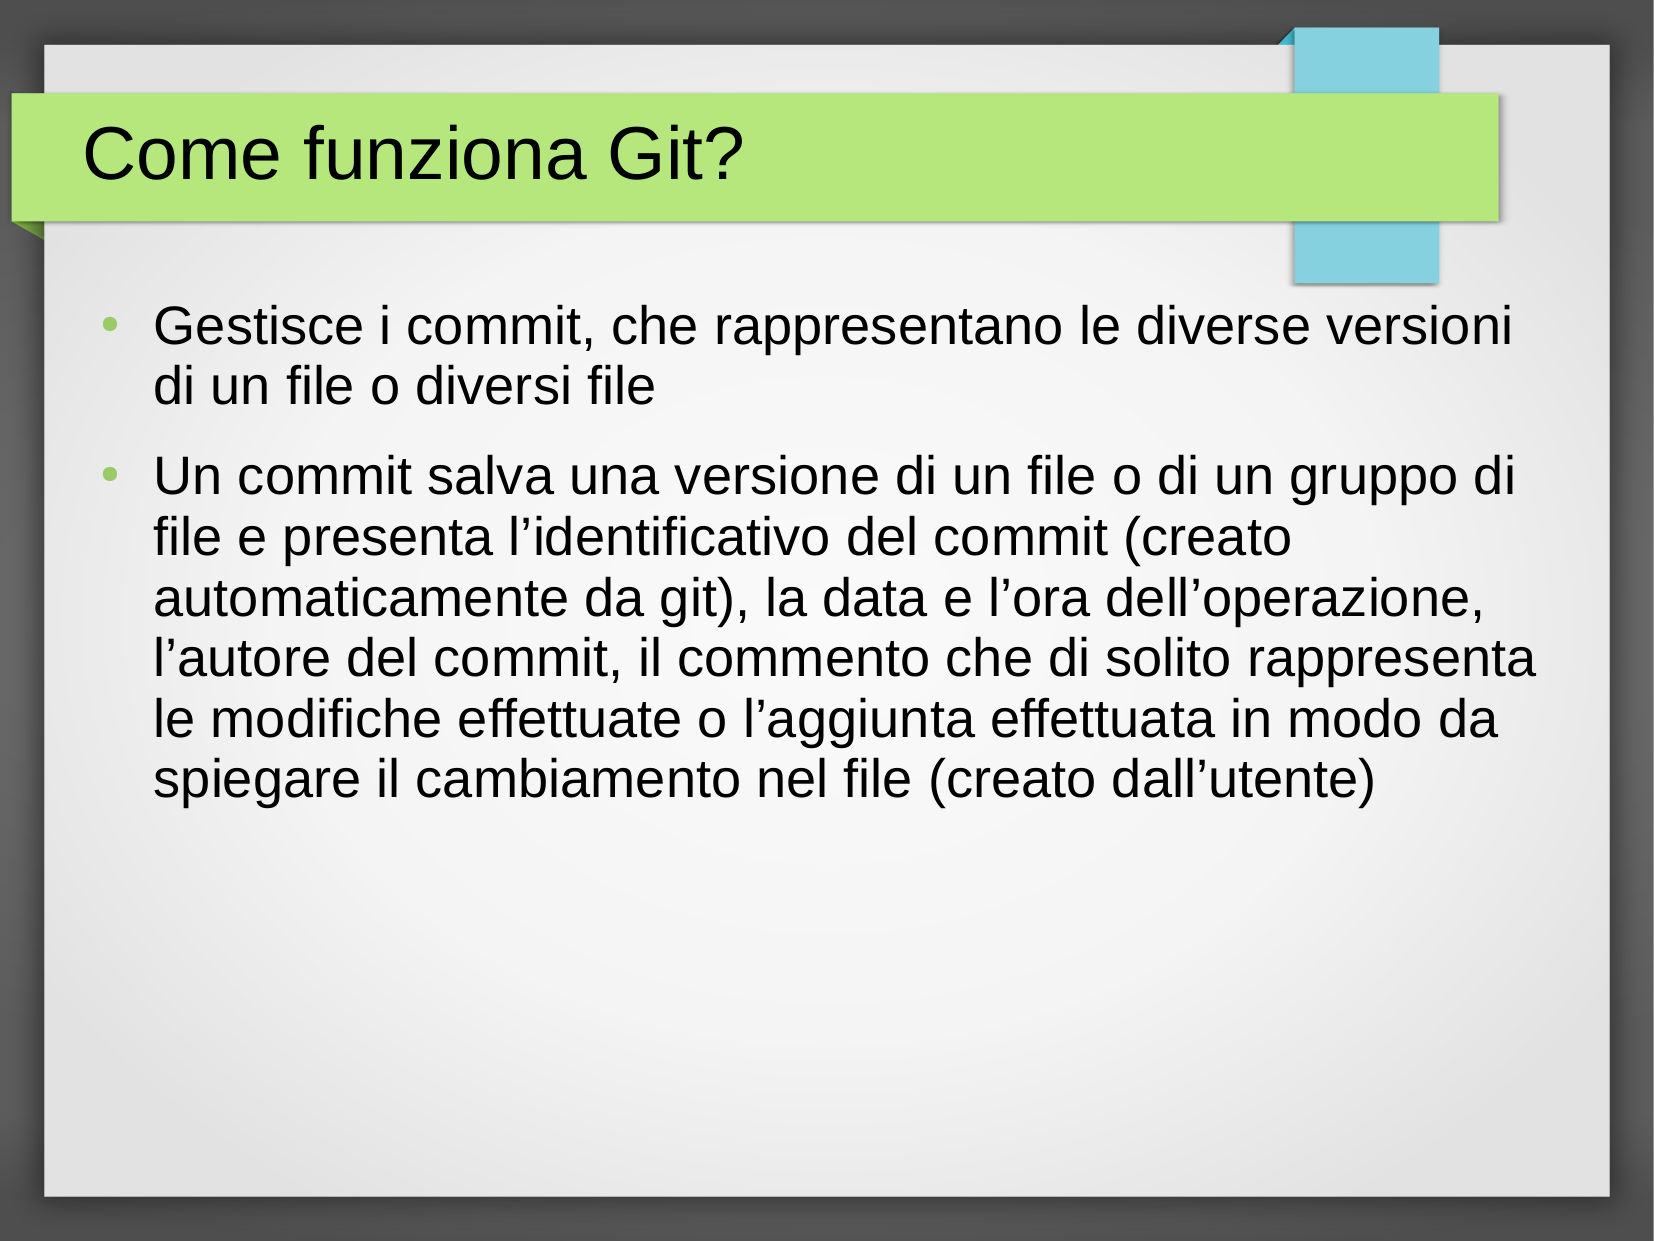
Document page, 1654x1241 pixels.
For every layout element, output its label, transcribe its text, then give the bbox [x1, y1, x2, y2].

picture [0, 0, 1654, 1241]
title Come funziona Git? [82, 70, 1264, 238]
list Gestisce i commit, che rappresentano le diverse versioni di un file o diversi file Un commit salva una versione di un file o di un gruppo di file e presenta l’identificativo del commit (creato automaticamente da git), la data e l’ora dell’operazione, l’autore del commit, il commento che di solito rappresenta le modifiche effettuate o l’aggiunta effettuata in modo da spiegare il cambiamento nel file (creato dall’utente) [82, 295, 1571, 1015]
